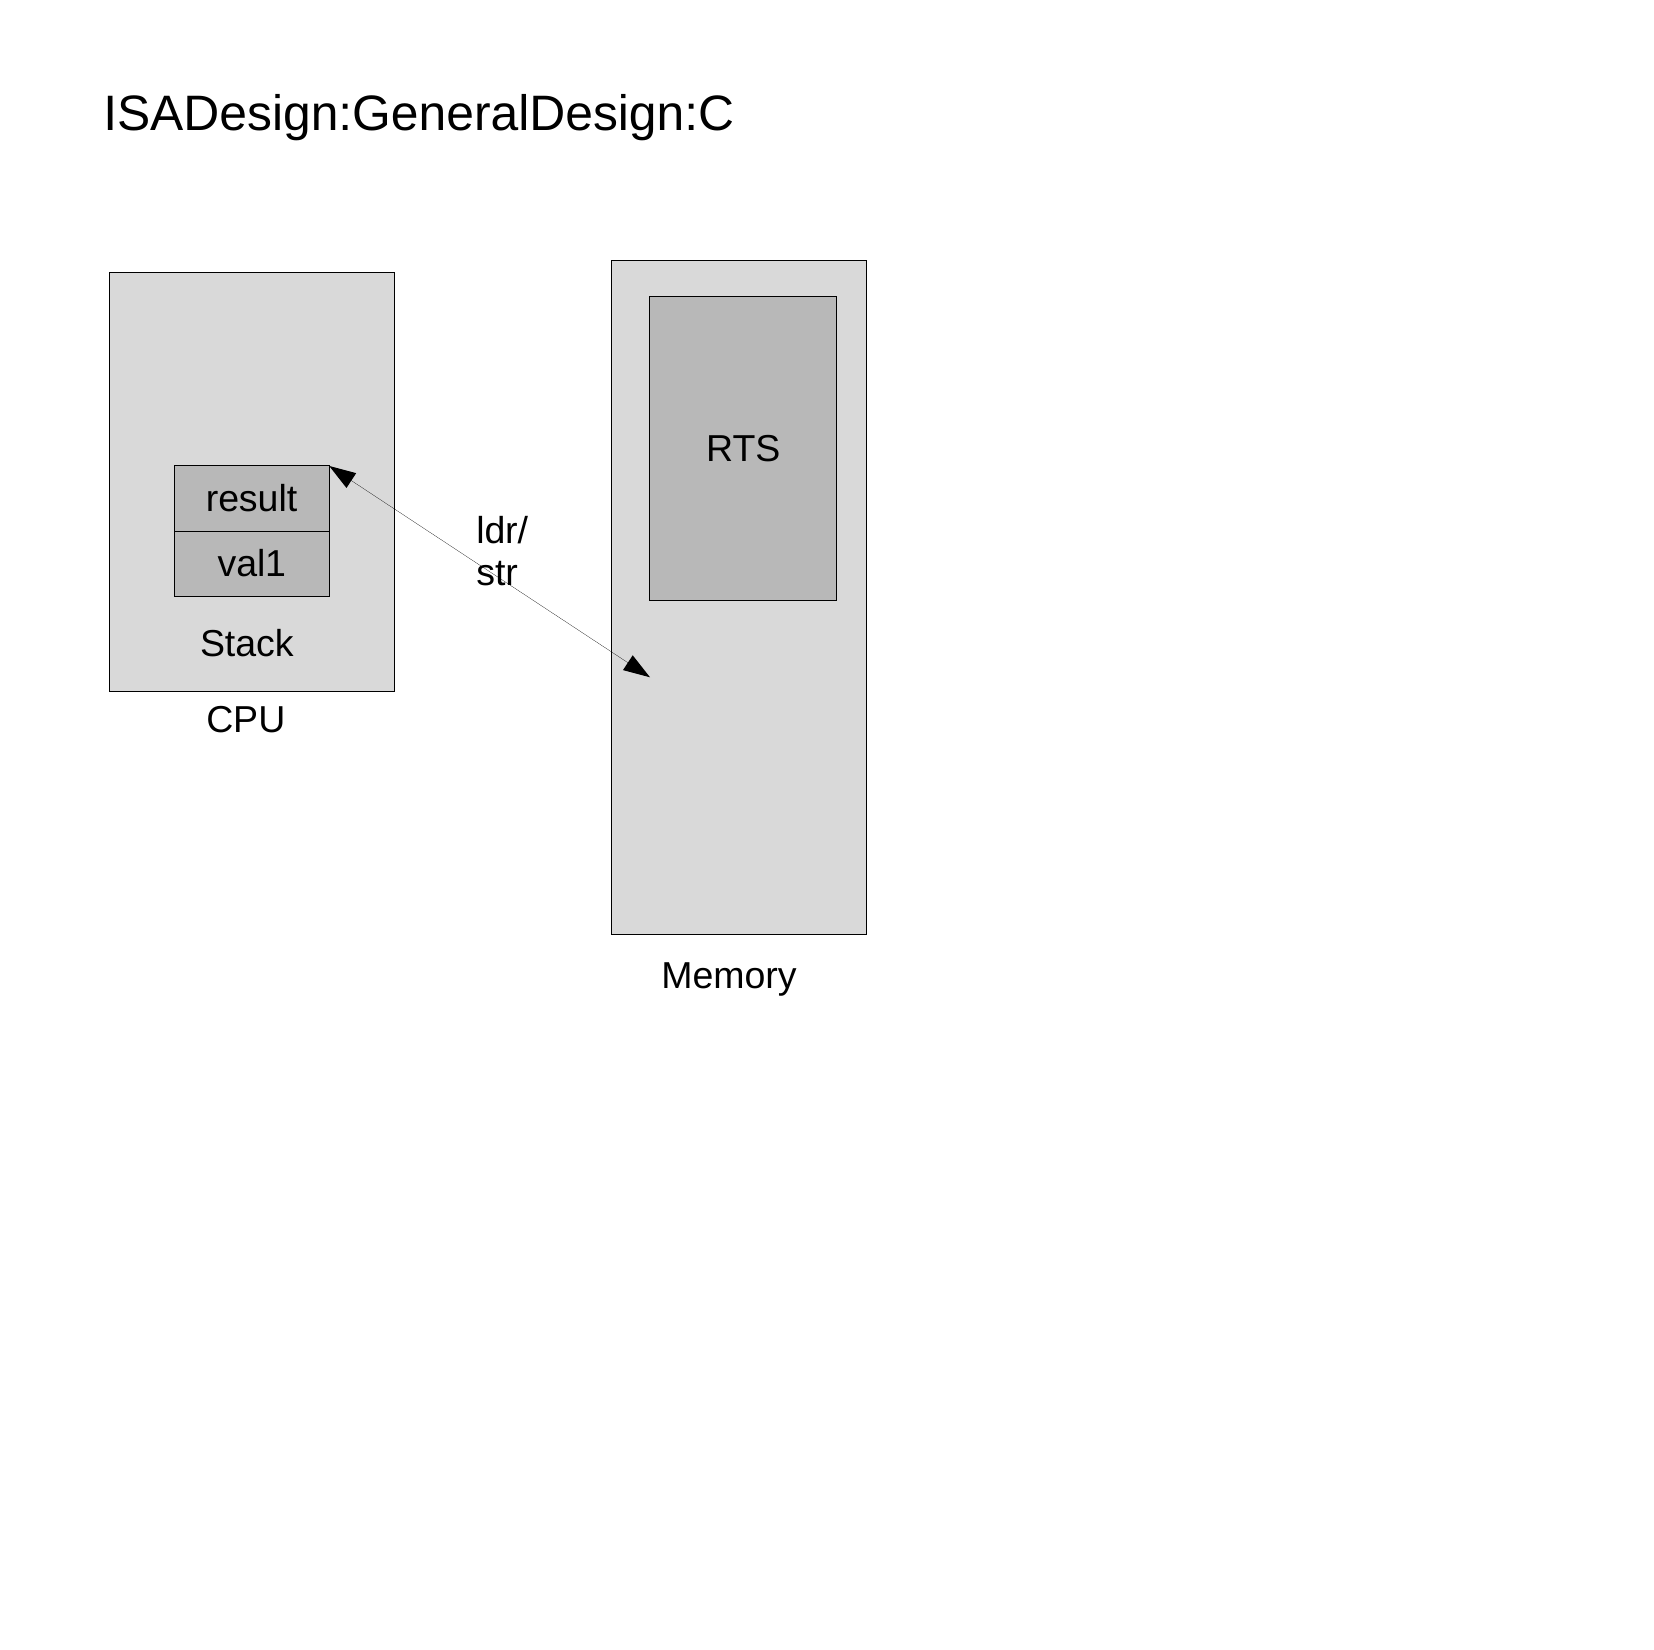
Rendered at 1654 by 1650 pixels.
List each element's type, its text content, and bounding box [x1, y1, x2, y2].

text_box RTS [649, 296, 837, 601]
text_box ldr/ str [461, 502, 544, 602]
text_box Memory [646, 946, 812, 1004]
text_box [611, 260, 867, 935]
text_box CPU [191, 691, 301, 749]
text_box result [174, 465, 330, 532]
text_box ISADesign:GeneralDesign:C [88, 78, 1076, 166]
text_box Stack [185, 615, 309, 673]
text_box val1 [174, 532, 330, 597]
text_box [109, 272, 395, 692]
